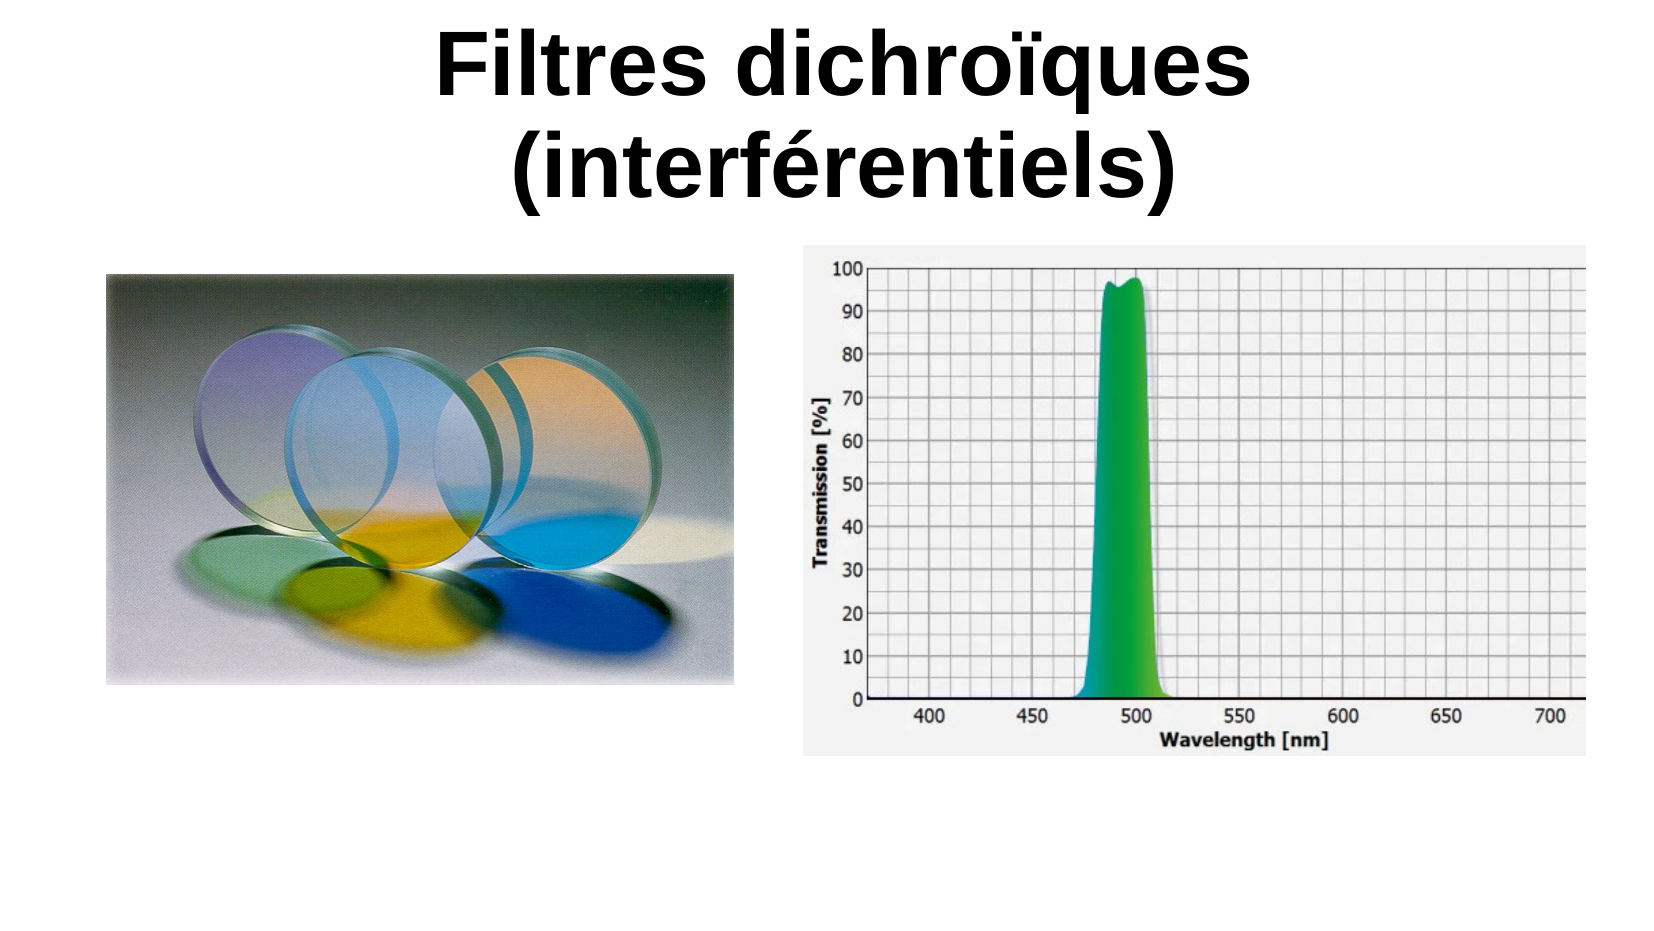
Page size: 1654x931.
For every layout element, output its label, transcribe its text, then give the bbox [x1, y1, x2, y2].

picture [803, 245, 1586, 756]
title Filtres dichroïques (interférentiels) [11, 0, 1654, 269]
picture [106, 274, 734, 686]
